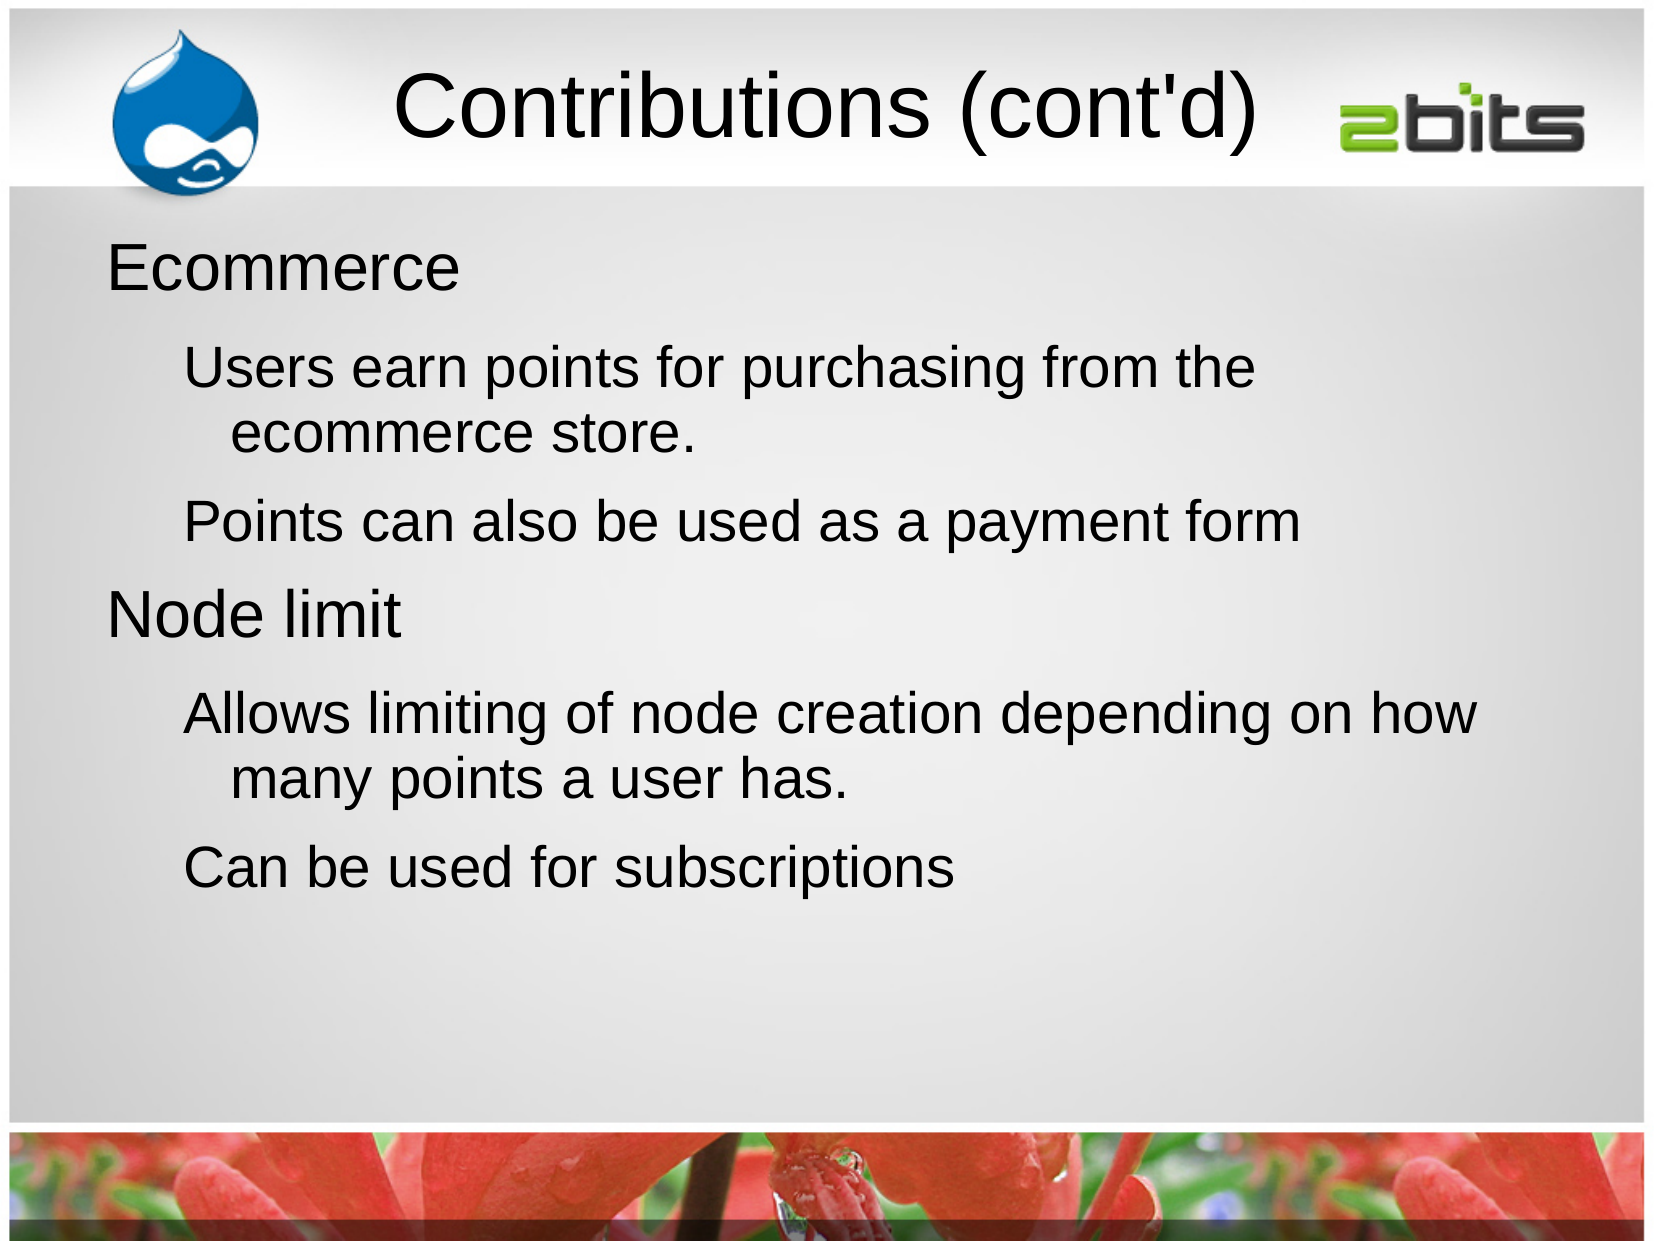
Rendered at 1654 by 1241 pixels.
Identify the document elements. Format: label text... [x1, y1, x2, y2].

title Contributions (cont'd) [82, 9, 1571, 202]
list Ecommerce Users earn points for purchasing from the ecommerce store. Points can also be used as a payment form Node limit Allows limiting of node creation depending on how many points a user has. Can be used for subscriptions [88, 230, 1577, 1078]
picture [0, 0, 1654, 1241]
